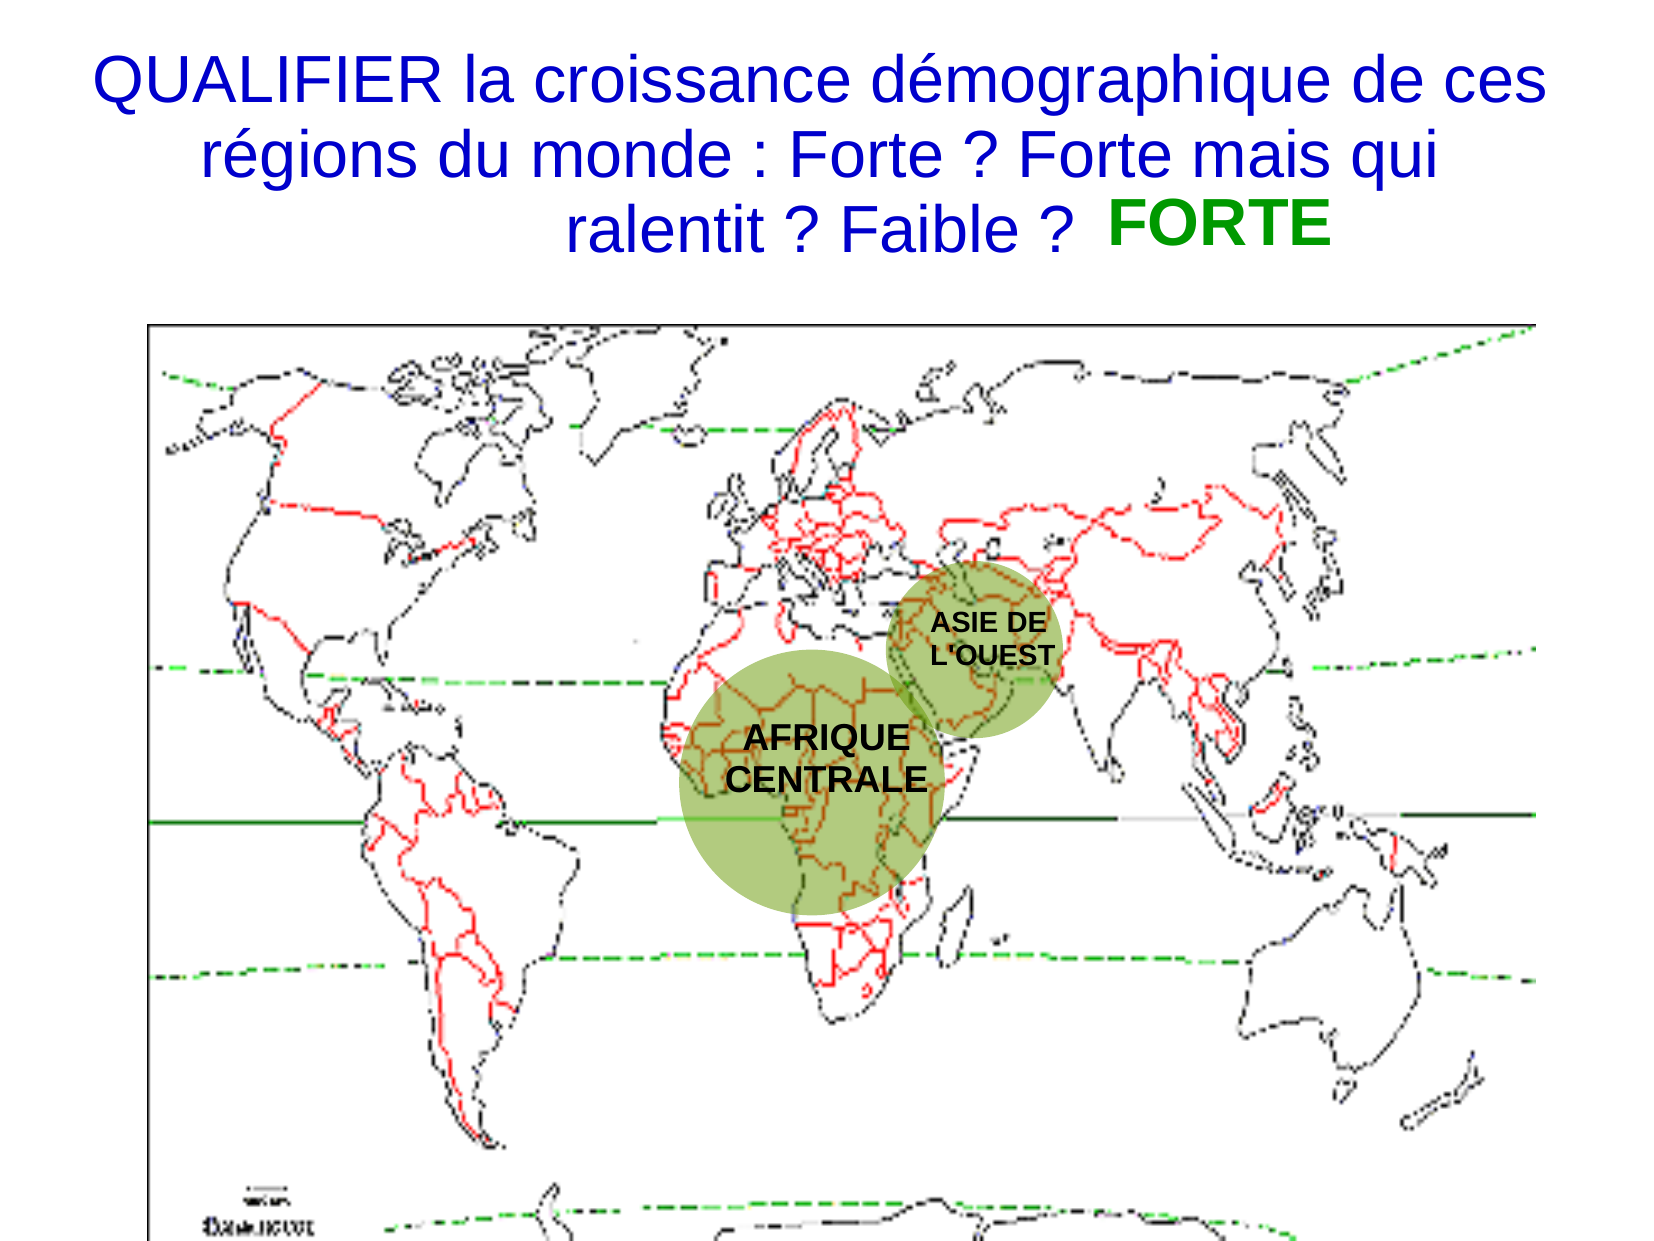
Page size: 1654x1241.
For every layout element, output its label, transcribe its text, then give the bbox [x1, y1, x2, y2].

text_box AFRIQUE CENTRALE [708, 708, 945, 854]
text_box [679, 561, 1058, 916]
text_box FORTE [1092, 177, 1536, 267]
text_box ASIE DE L'OUEST [915, 598, 1123, 681]
picture [147, 370, 1536, 1241]
title QUALIFIER la croissance démographique de ces régions du monde : Forte ? Forte mais qui ralentit ? Faible ? [76, 42, 1565, 370]
